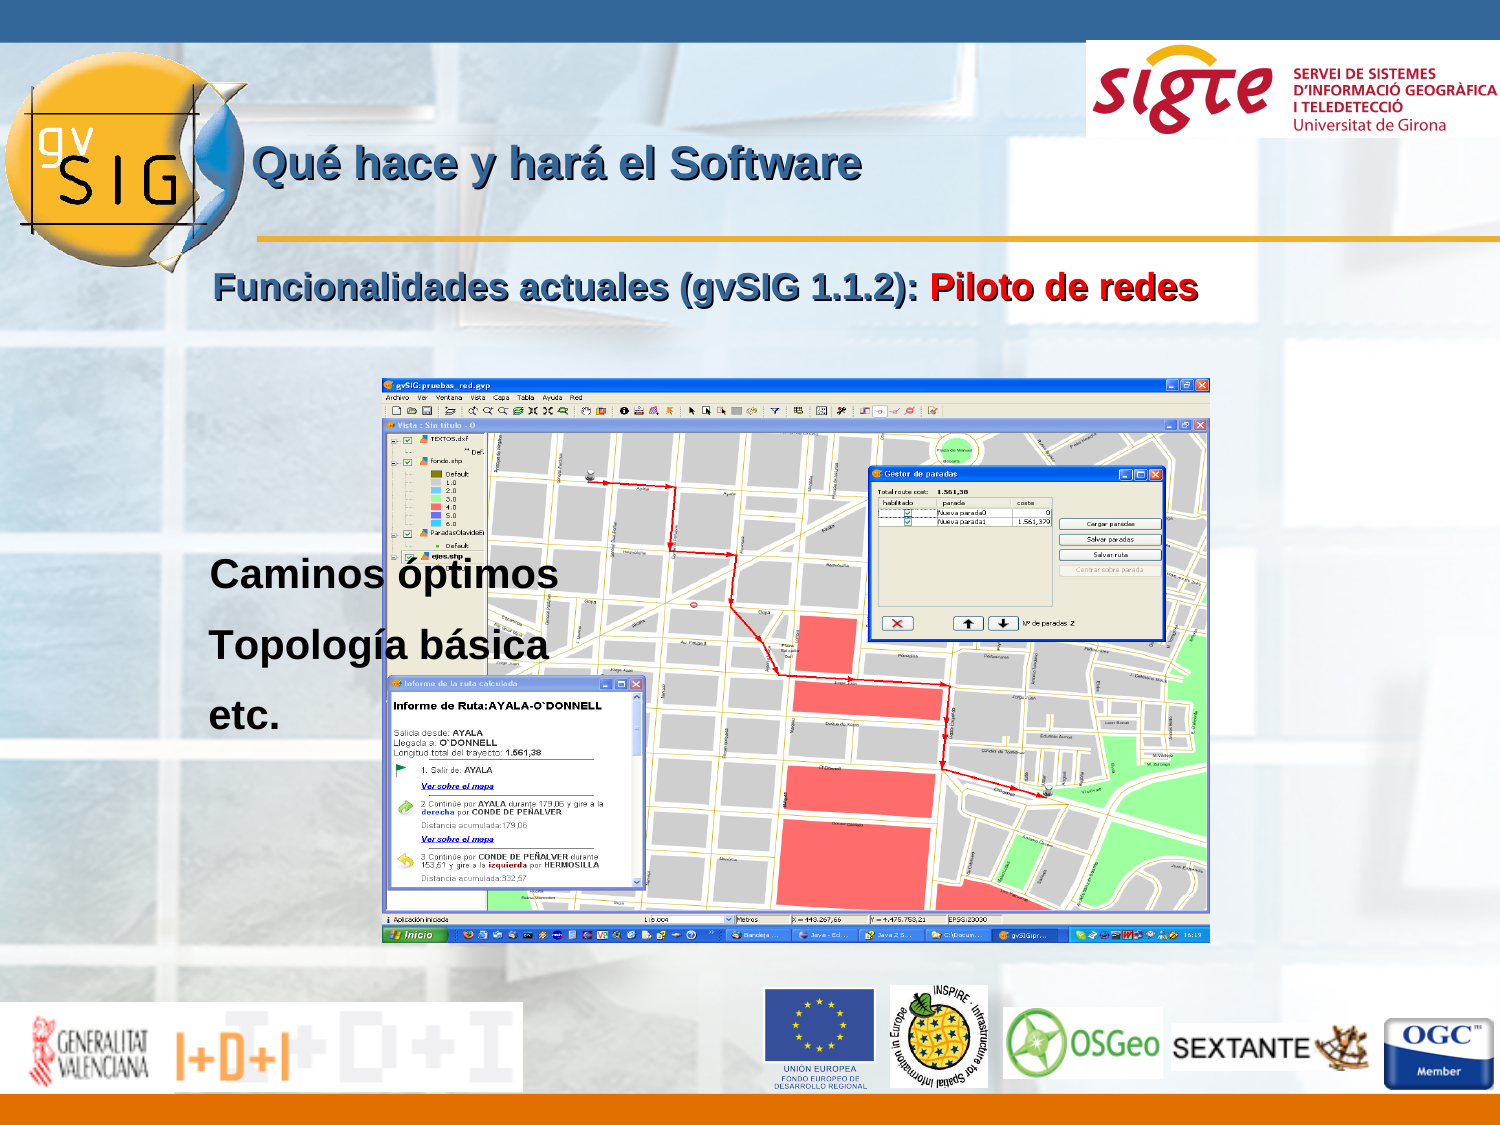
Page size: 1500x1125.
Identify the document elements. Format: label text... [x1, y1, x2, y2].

picture [1384, 1018, 1494, 1090]
picture [890, 985, 988, 1088]
text_box Funcionalidades actuales (gvSIG 1.1.2): Piloto de redes [197, 259, 1500, 321]
picture [1086, 40, 1500, 131]
picture [1003, 1007, 1163, 1079]
picture [763, 987, 876, 1089]
picture [1171, 1023, 1375, 1071]
picture [382, 378, 1210, 514]
picture [0, 49, 250, 276]
picture [0, 1002, 523, 1094]
text_box Caminos óptimos Topología básica etc. [182, 514, 1422, 759]
text_box Qué hace y hará el Software [236, 131, 1500, 199]
picture [382, 759, 1210, 943]
